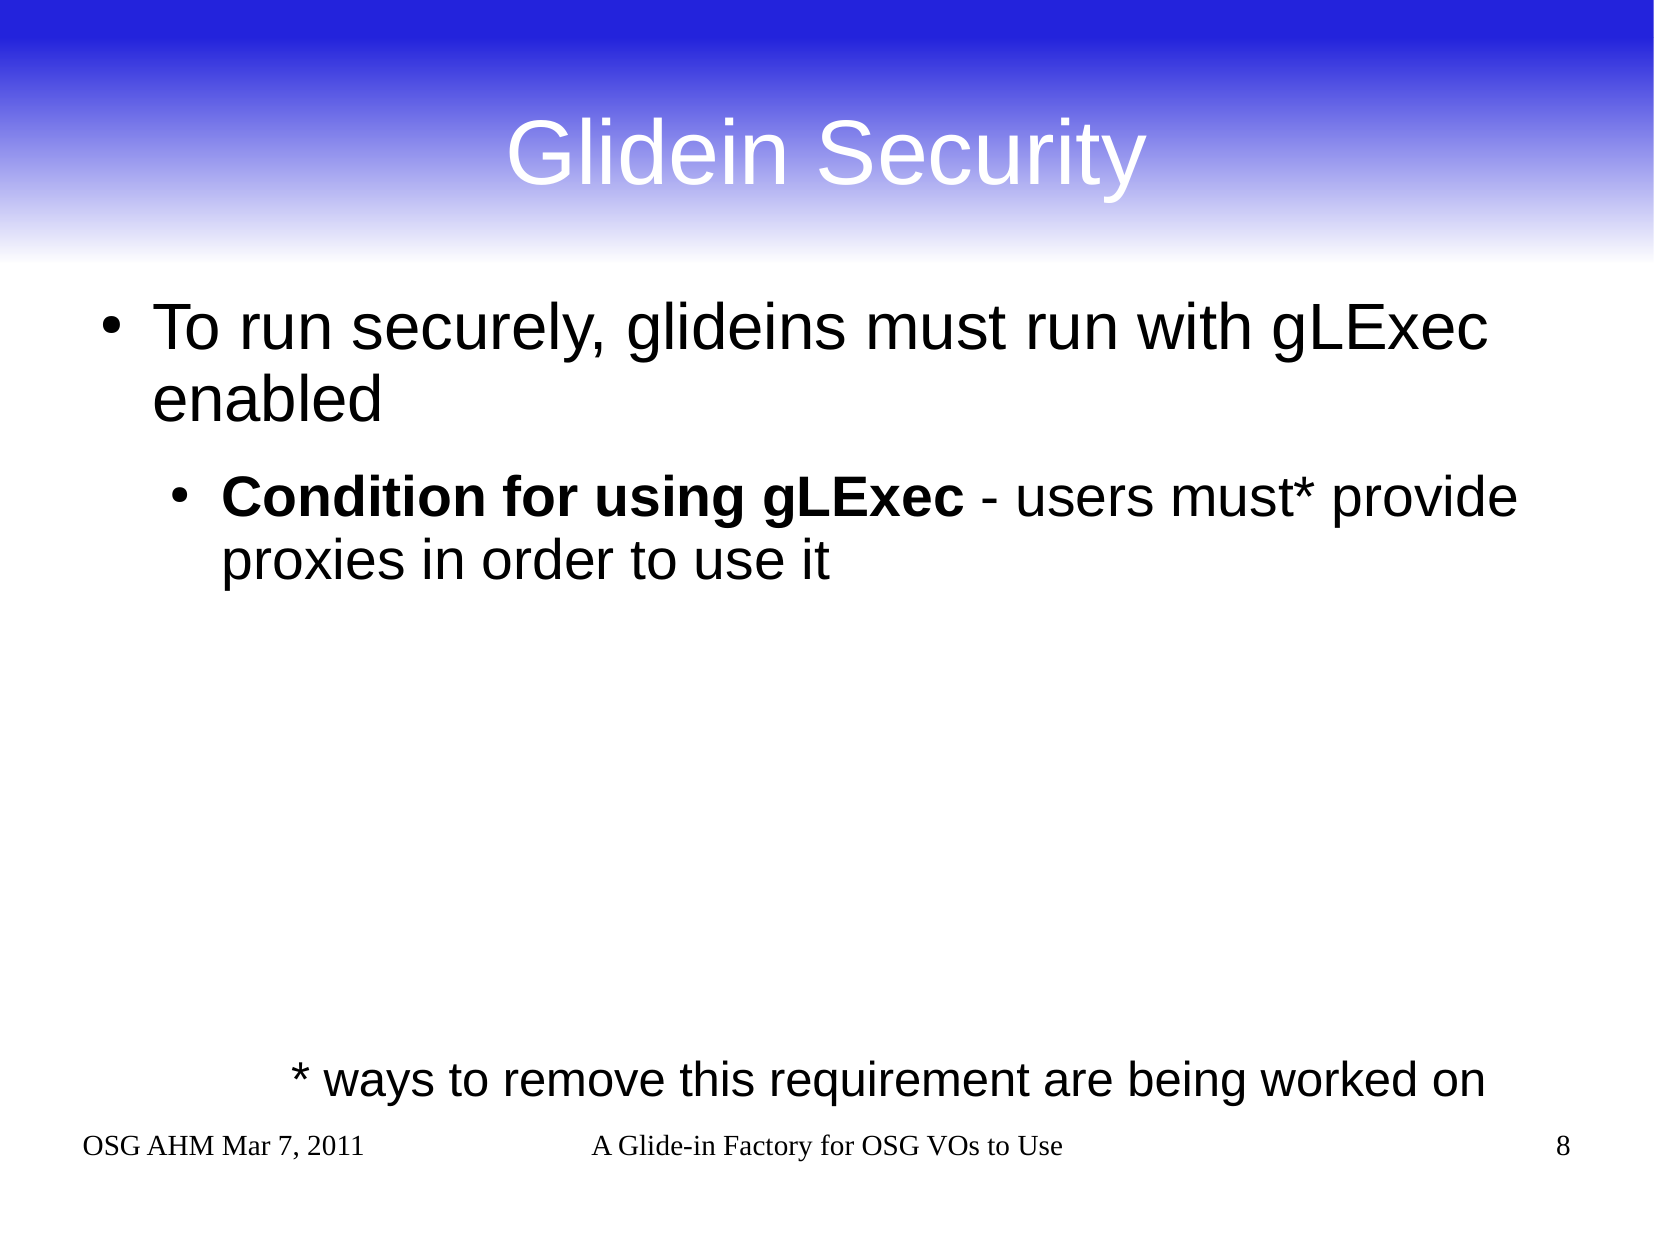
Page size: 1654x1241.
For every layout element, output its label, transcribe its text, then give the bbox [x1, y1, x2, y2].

title Glidein Security [82, 56, 1571, 250]
list To run securely, glideins must run with gLExec enabled Condition for using gLExec - users must* provide proxies in order to use it * ways to remove this requirement are being worked on [82, 290, 1571, 1109]
